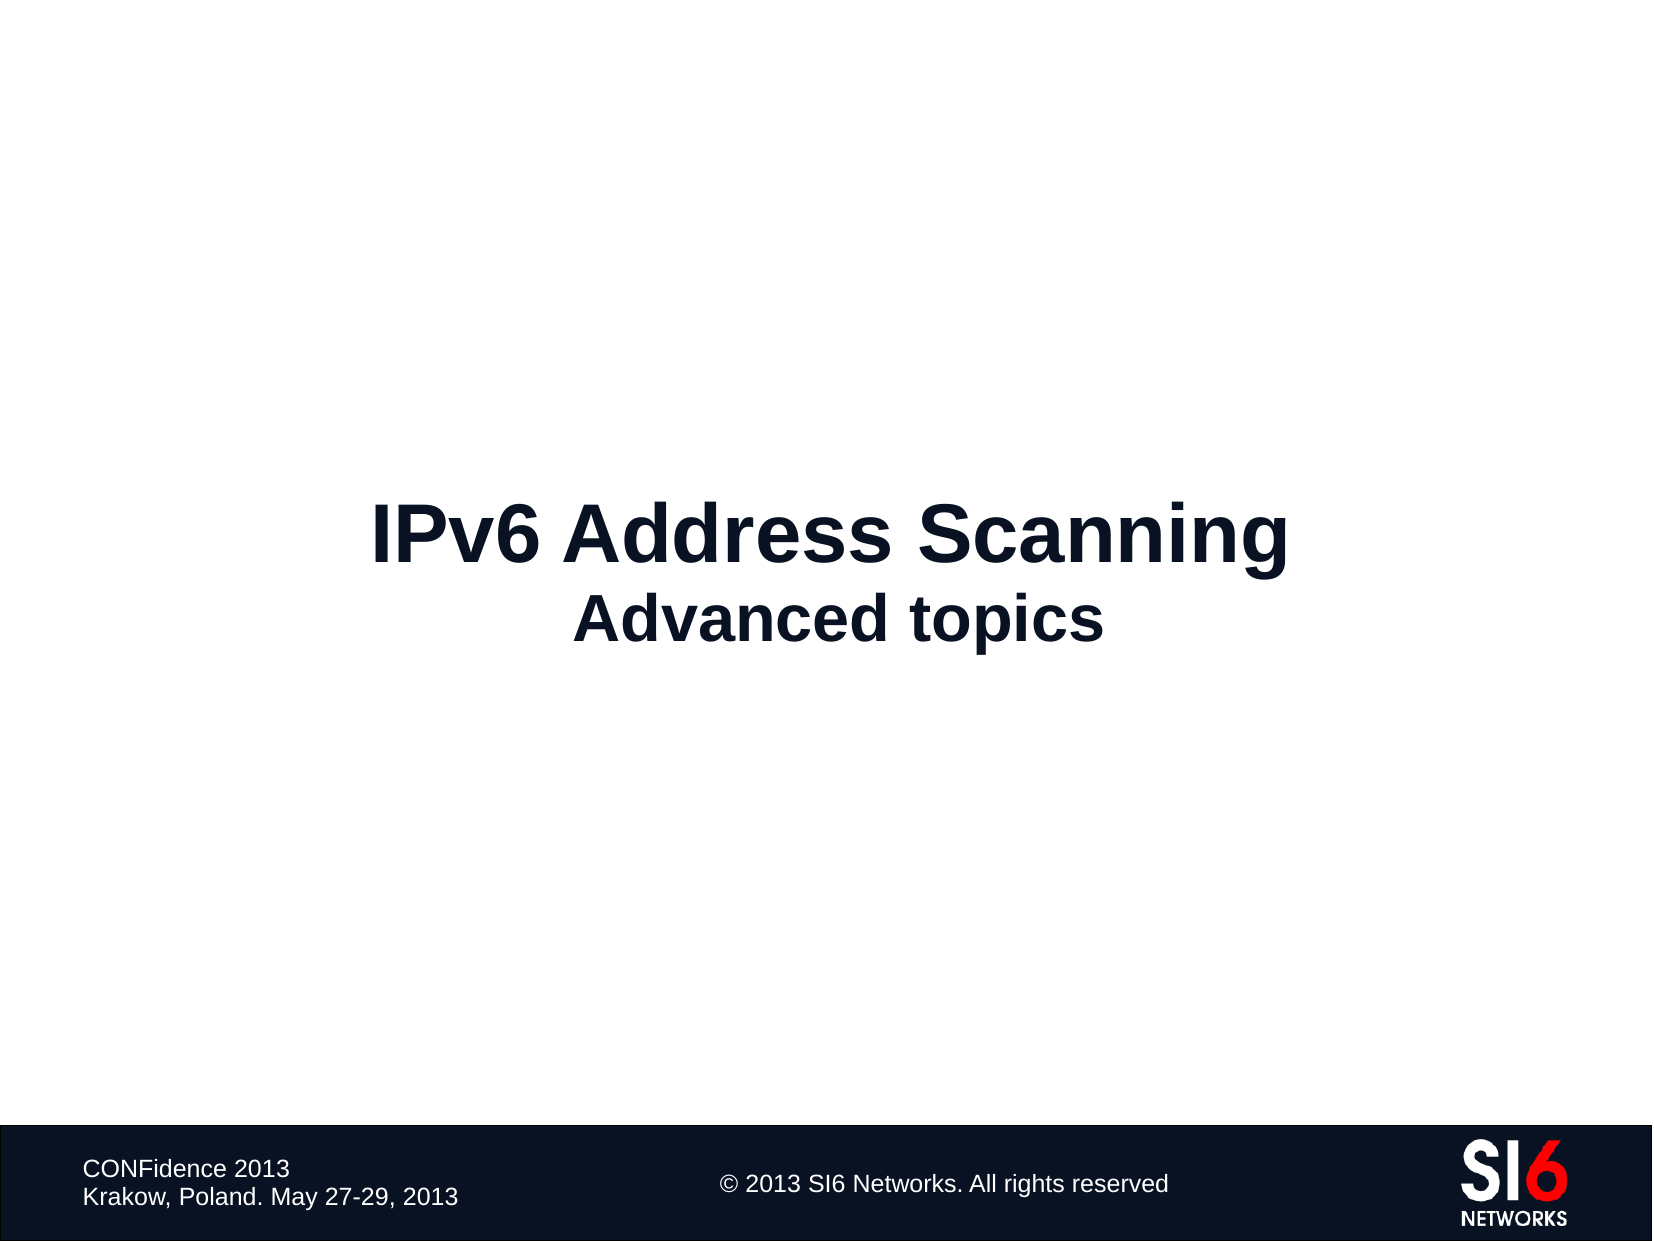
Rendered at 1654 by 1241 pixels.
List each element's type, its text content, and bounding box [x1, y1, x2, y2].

title IPv6 Address Scanning Advanced topics [86, 467, 1576, 676]
picture [1461, 1139, 1567, 1226]
